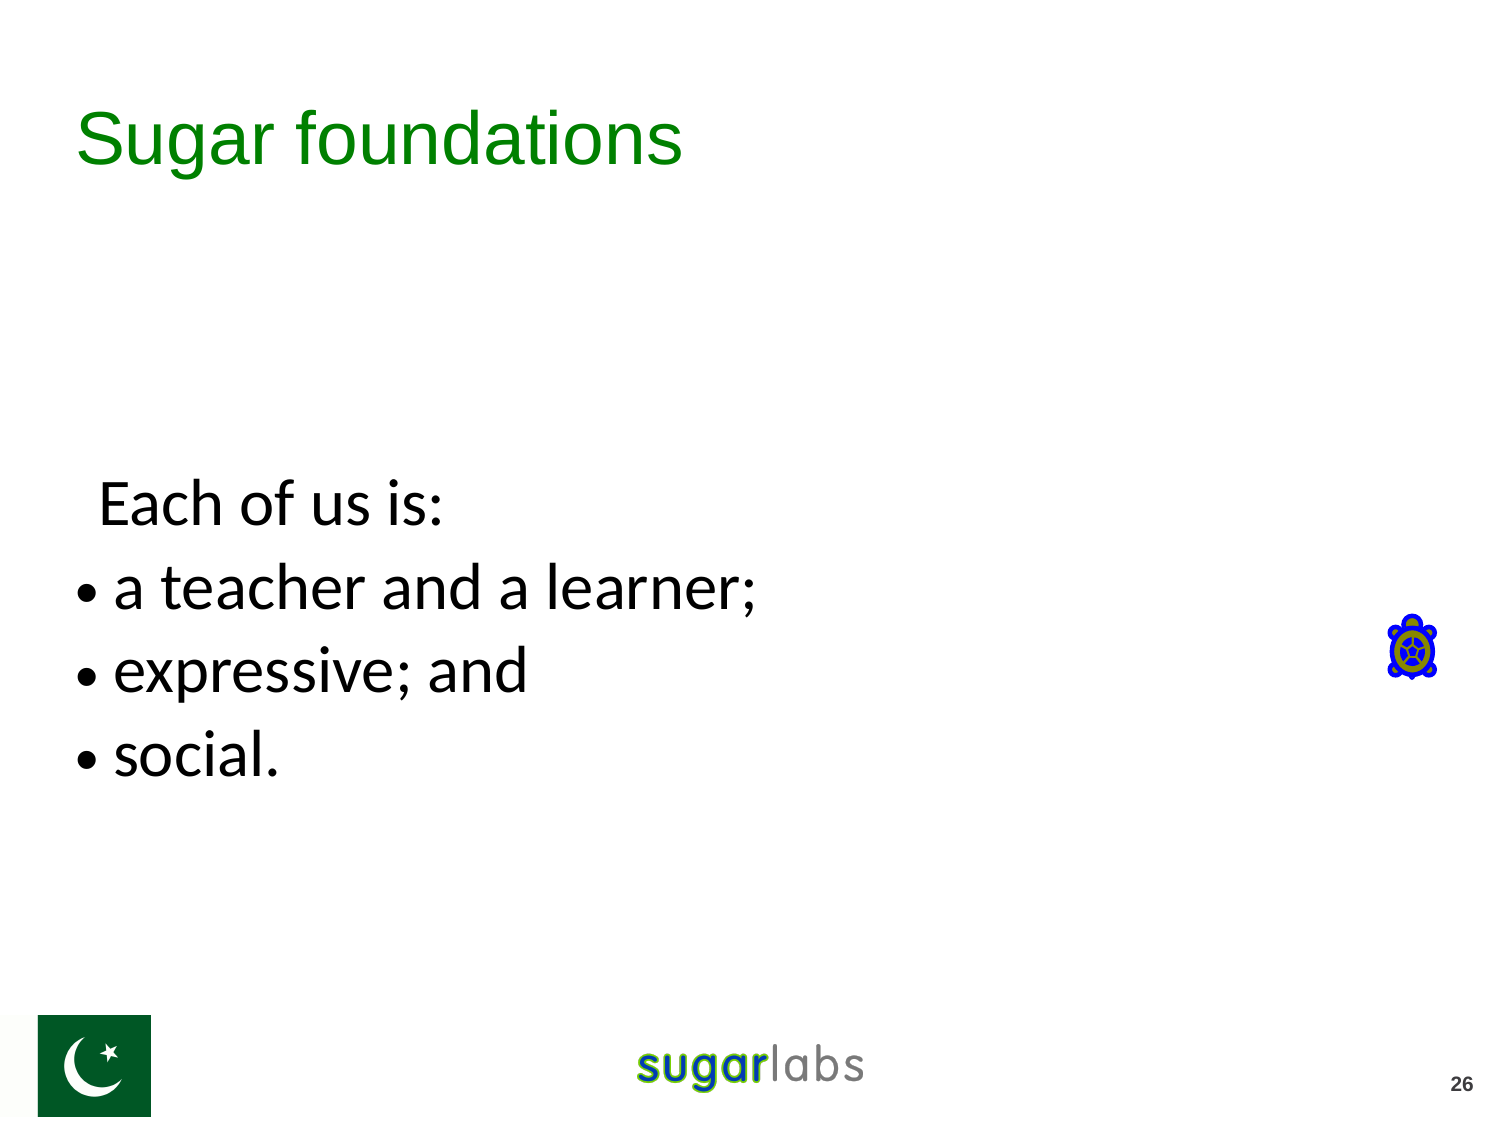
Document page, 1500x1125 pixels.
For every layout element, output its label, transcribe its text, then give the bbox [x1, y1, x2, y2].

picture [0, 1015, 151, 1117]
picture [637, 1044, 863, 1093]
title Sugar foundations [75, 44, 1425, 233]
picture [1376, 611, 1449, 684]
subtitle Each of us is: a teacher and a learner; expressive; and social. [75, 263, 1425, 1006]
